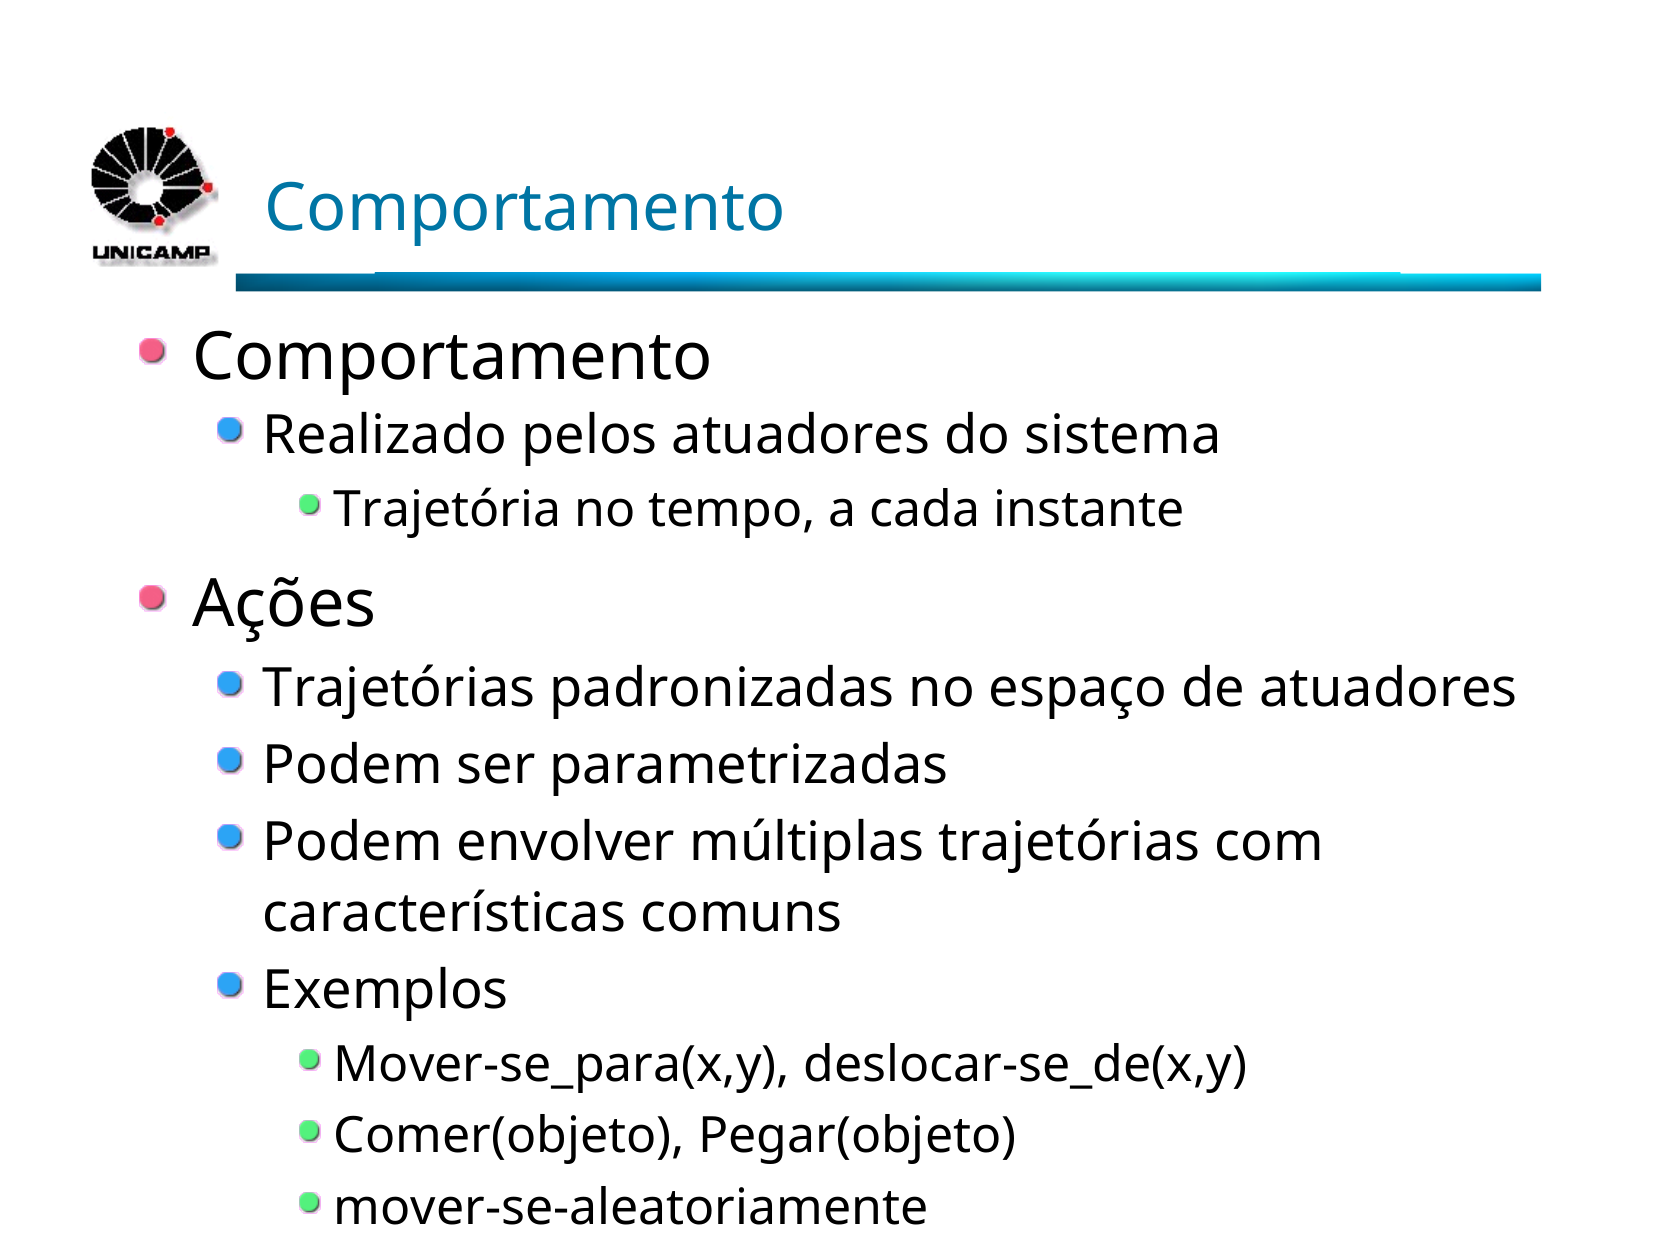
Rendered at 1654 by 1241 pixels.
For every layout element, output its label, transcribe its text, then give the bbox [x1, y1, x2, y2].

picture [298, 1191, 322, 1215]
picture [125, 272, 1654, 295]
list Comportamento Realizado pelos atuadores do sistema Trajetória no tempo, a cada instante Ações Trajetórias padronizadas no espaço de atuadores Podem ser parametrizadas Podem envolver múltiplas trajetórias com características comuns Exemplos Mover-se_para(x,y), deslocar-se_de(x,y) Comer(objeto), Pegar(objeto) mover-se-aleatoriamente [121, 309, 1534, 1182]
title Comportamento [264, 42, 1534, 250]
